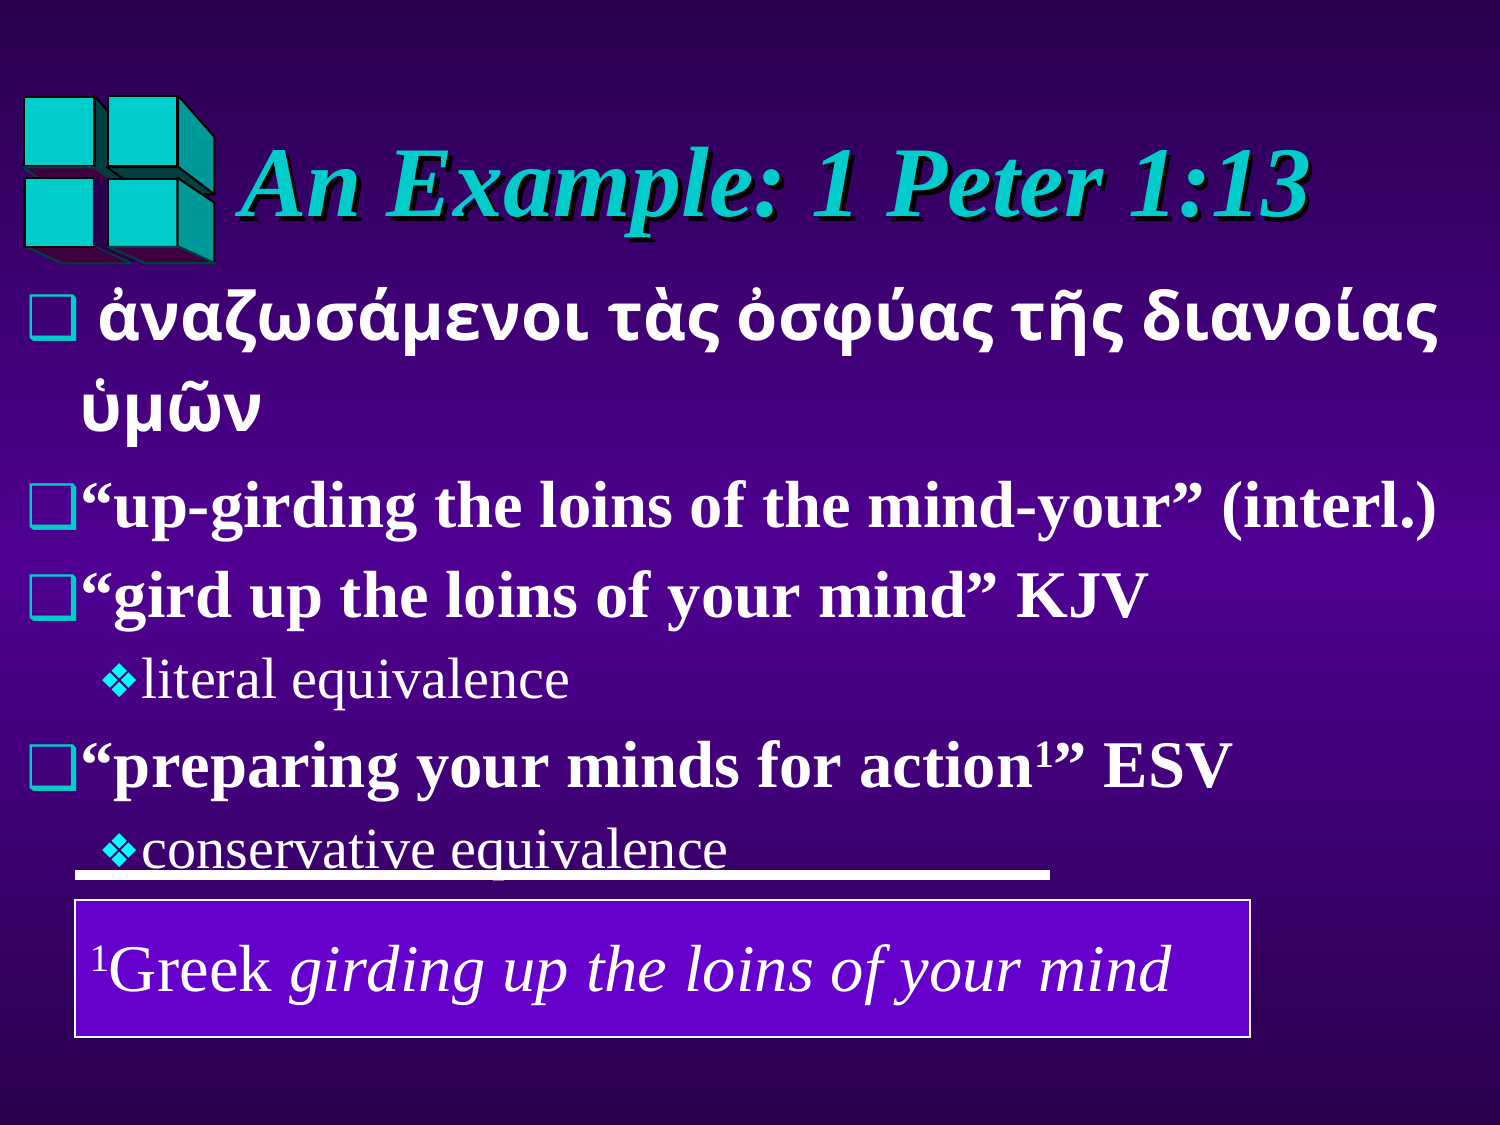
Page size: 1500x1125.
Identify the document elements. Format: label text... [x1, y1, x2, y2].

title An Example: 1 Peter 1:13 [224, 78, 1388, 262]
list ἀναζωσάμενοι τὰς ὀσφύας τῆς διανοίας ὑμῶν “up-girding the loins of the mind-your” (interl.) “gird up the loins of your mind” KJV literal equivalence “preparing your minds for action1” ESV conservative equivalence [12, 262, 1500, 938]
text_box 1Greek girding up the loins of your mind [74, 899, 1250, 1038]
